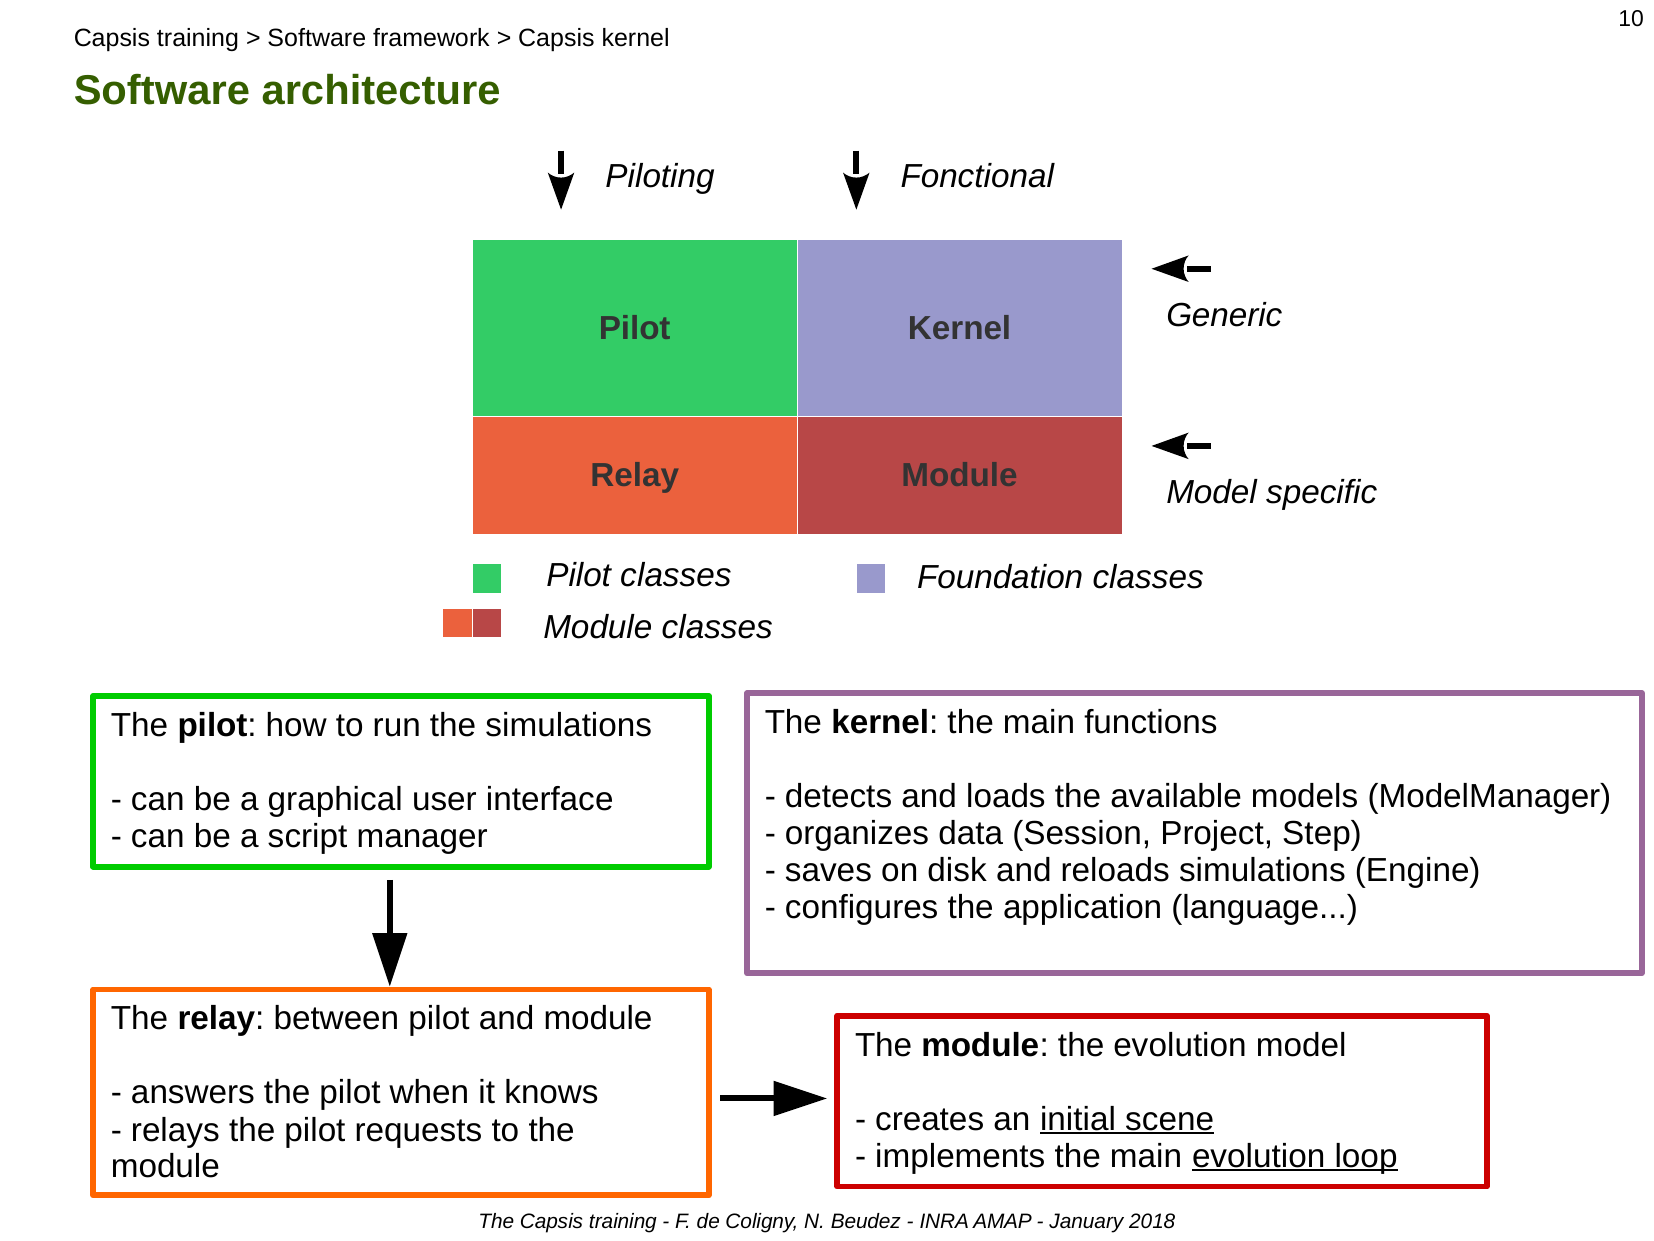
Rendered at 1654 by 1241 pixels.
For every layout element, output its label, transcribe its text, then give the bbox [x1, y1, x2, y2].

text_box Piloting [590, 150, 798, 205]
text_box The module: the evolution model - creates an initial scene - implements the main evolution loop [837, 1015, 1487, 1187]
text_box The pilot: how to run the simulations - can be a graphical user interface - can be a script manager [93, 695, 709, 867]
text_box [442, 608, 502, 638]
text_box Software architecture [59, 59, 591, 121]
text_box Foundation classes [902, 551, 1405, 604]
text_box Fonctional [885, 150, 1123, 205]
text_box Module classes [528, 601, 824, 655]
text_box [856, 563, 886, 594]
text_box Kernel [797, 239, 1123, 416]
text_box The kernel: the main functions - detects and loads the available models (ModelManager) - organizes data (Session, Project, Step) - saves on disk and reloads simulations (Engine) - configures the application (language...) [747, 693, 1642, 974]
text_box Capsis training > Software framework > Capsis kernel [59, 16, 1004, 60]
text_box Relay [472, 416, 797, 535]
text_box Pilot classes [531, 549, 827, 602]
text_box The Capsis training - F. de Coligny, N. Beudez - INRA AMAP - January 2018 [0, 1201, 1654, 1241]
text_box Module [797, 416, 1123, 535]
text_box The relay: between pilot and module - answers the pilot when it knows - relays the pilot requests to the module [93, 989, 709, 1196]
text_box [472, 563, 502, 594]
text_box Model specific [1151, 465, 1506, 520]
text_box Generic [1151, 288, 1388, 343]
text_box Pilot [472, 239, 797, 416]
